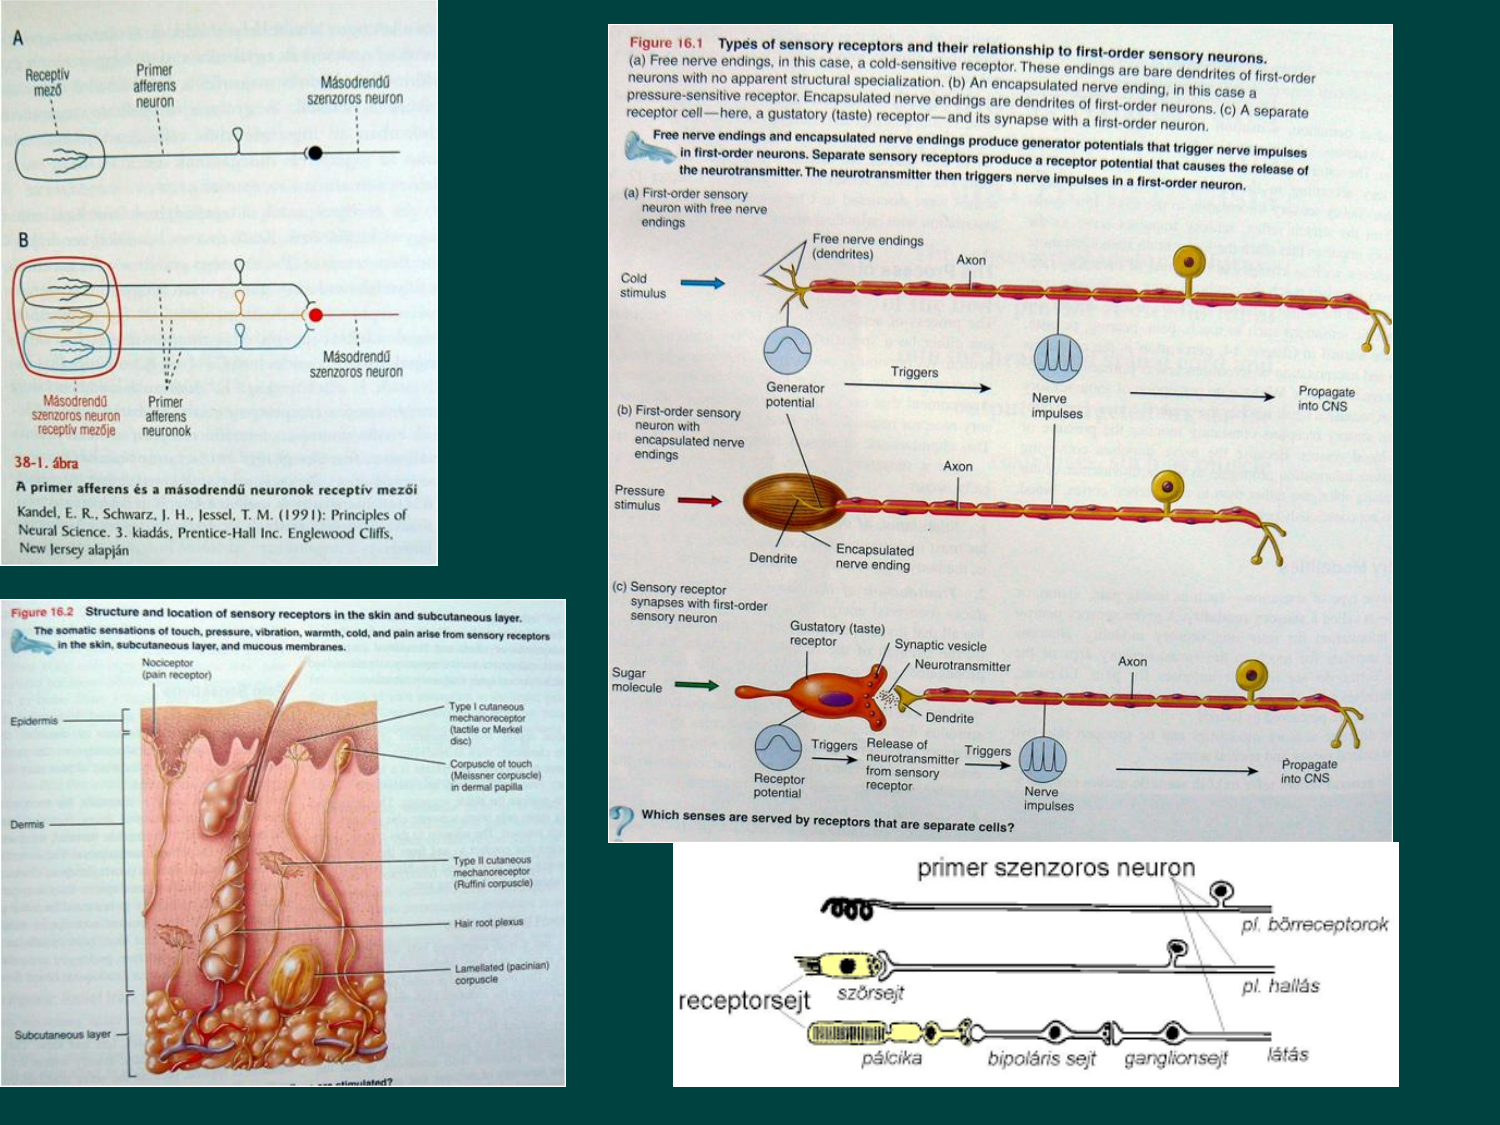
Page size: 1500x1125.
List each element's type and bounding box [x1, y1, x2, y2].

picture [0, 0, 438, 566]
picture [608, 24, 1399, 1087]
picture [0, 599, 566, 1087]
